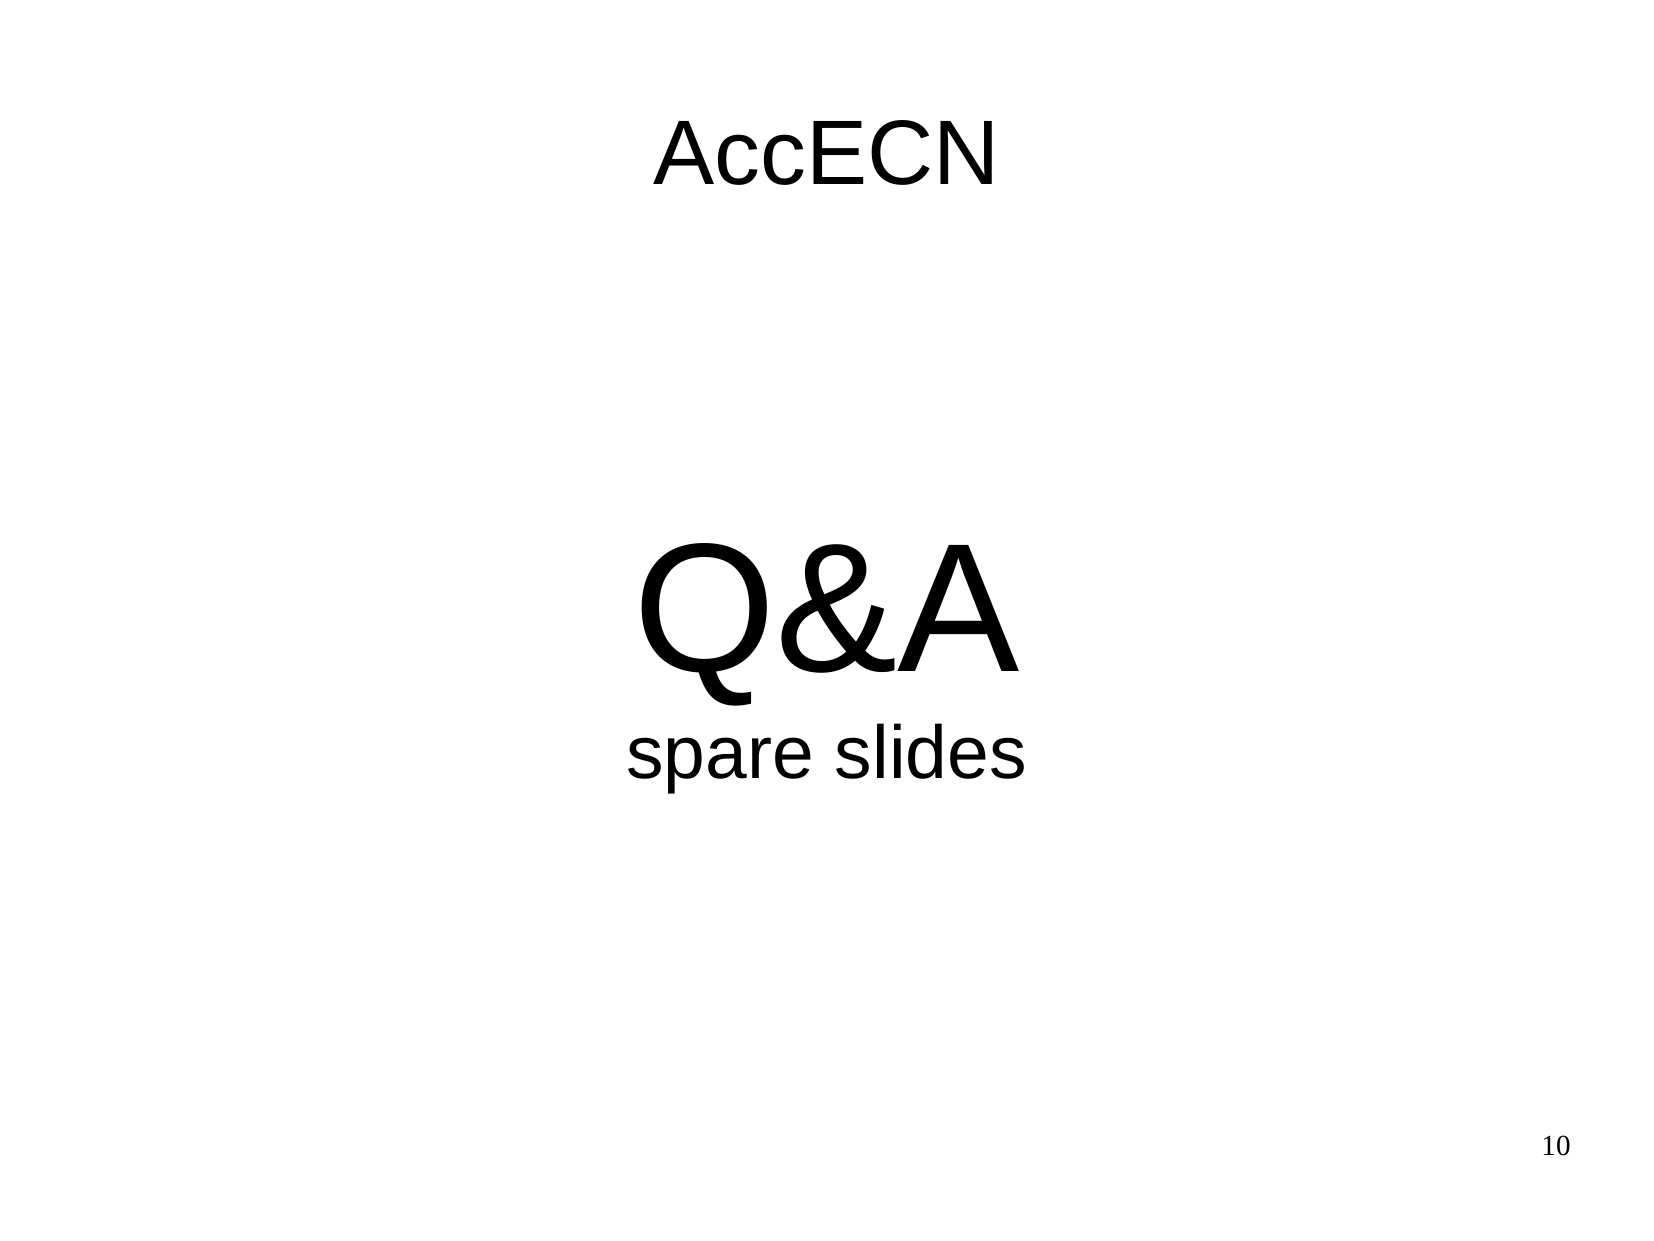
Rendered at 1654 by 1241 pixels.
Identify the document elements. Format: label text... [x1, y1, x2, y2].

subtitle Q&A spare slides [82, 290, 1571, 1010]
title AccECN [82, 49, 1571, 257]
